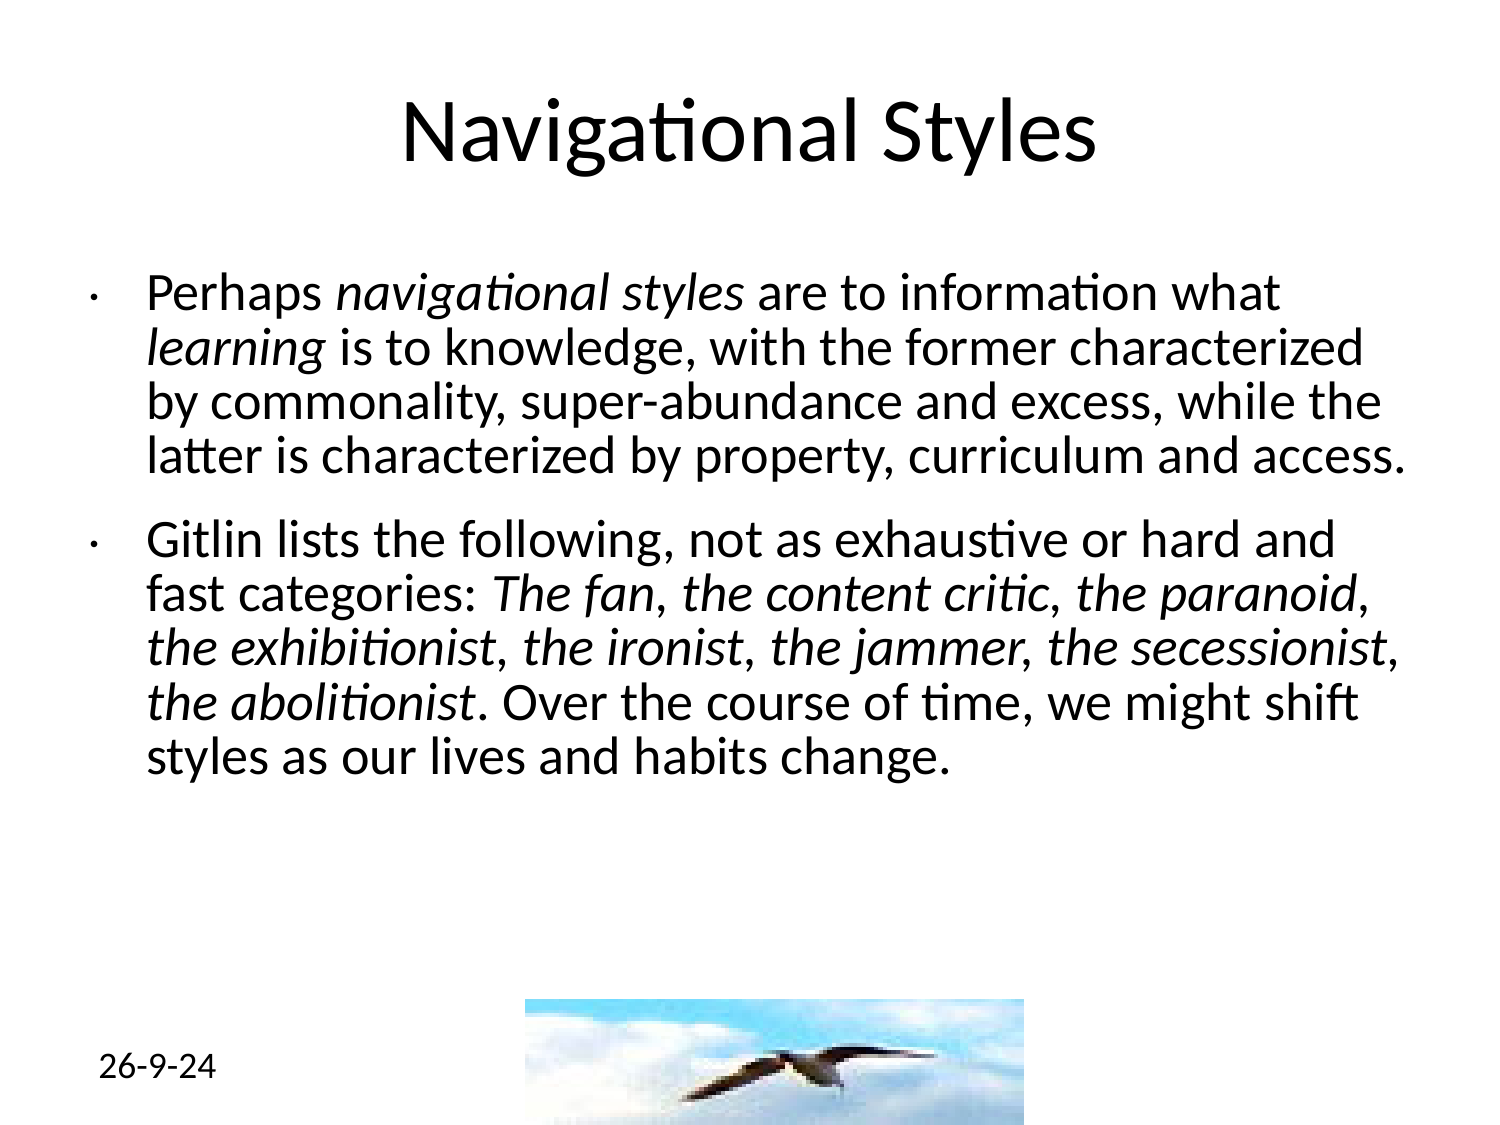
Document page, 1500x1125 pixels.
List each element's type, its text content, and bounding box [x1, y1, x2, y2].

list Perhaps navigational styles are to information what learning is to knowledge, with the former characterized by commonality, super-abundance and excess, while the latter is characterized by property, curriculum and access. Gitlin lists the following, not as exhaustive or hard and fast categories: The fan, the content critic, the paranoid, the exhibitionist, the ironist, the jammer, the secessionist, the abolitionist. Over the course of time, we might shift styles as our lives and habits change. [75, 262, 1425, 1005]
title Navigational Styles [75, 45, 1425, 233]
picture [525, 1005, 1024, 1125]
